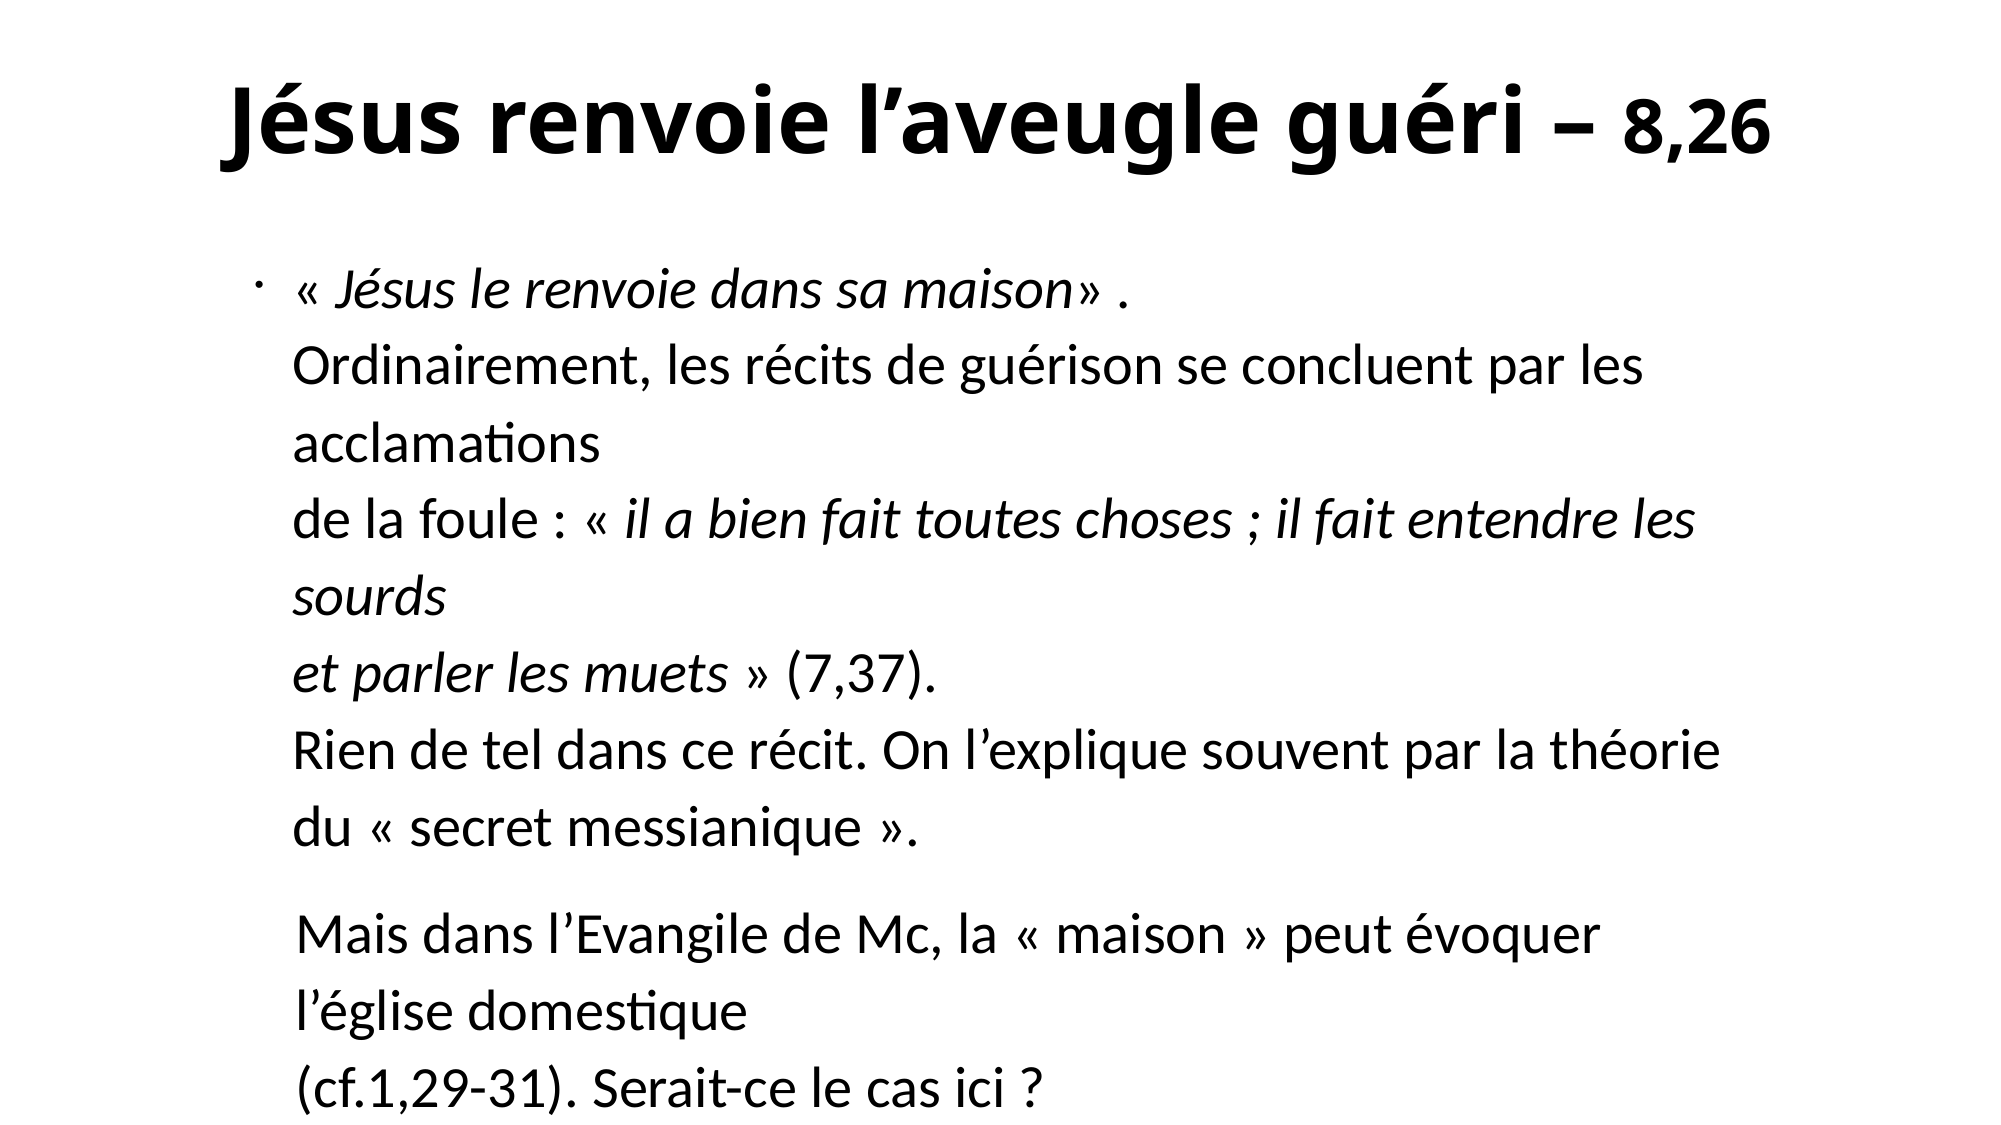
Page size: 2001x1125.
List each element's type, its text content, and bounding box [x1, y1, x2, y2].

list « Jésus le renvoie dans sa maison» . Ordinairement, les récits de guérison se concluent par les acclamations de la foule : « il a bien fait toutes choses ; il fait entendre les sourds et parler les muets » (7,37). Rien de tel dans ce récit. On l’explique souvent par la théorie du « secret messianique ». Mais dans l’Evangile de Mc, la « maison » peut évoquer l’église domestique (cf.1,29-31). Serait-ce le cas ici ? Jésus ajoute : « n’entre même pas dans le village». Comment interpréter cette ultime recommandation ? - pour manifester qu’il n’a plus besoin de mendier pour vivre ? - pour que, rentré dans sa maison, il médite sur le don qui lui a été fait et y réponde par une vie nouvelle? - parce qu’il a vu un aspect du mystère de la personne de Jésus auquel on ne peut accéder qu’en suivant un chemin analogue au sien ? [239, 235, 1761, 1059]
title Jésus renvoie l’aveugle guéri – 8,26 [137, 66, 1863, 202]
